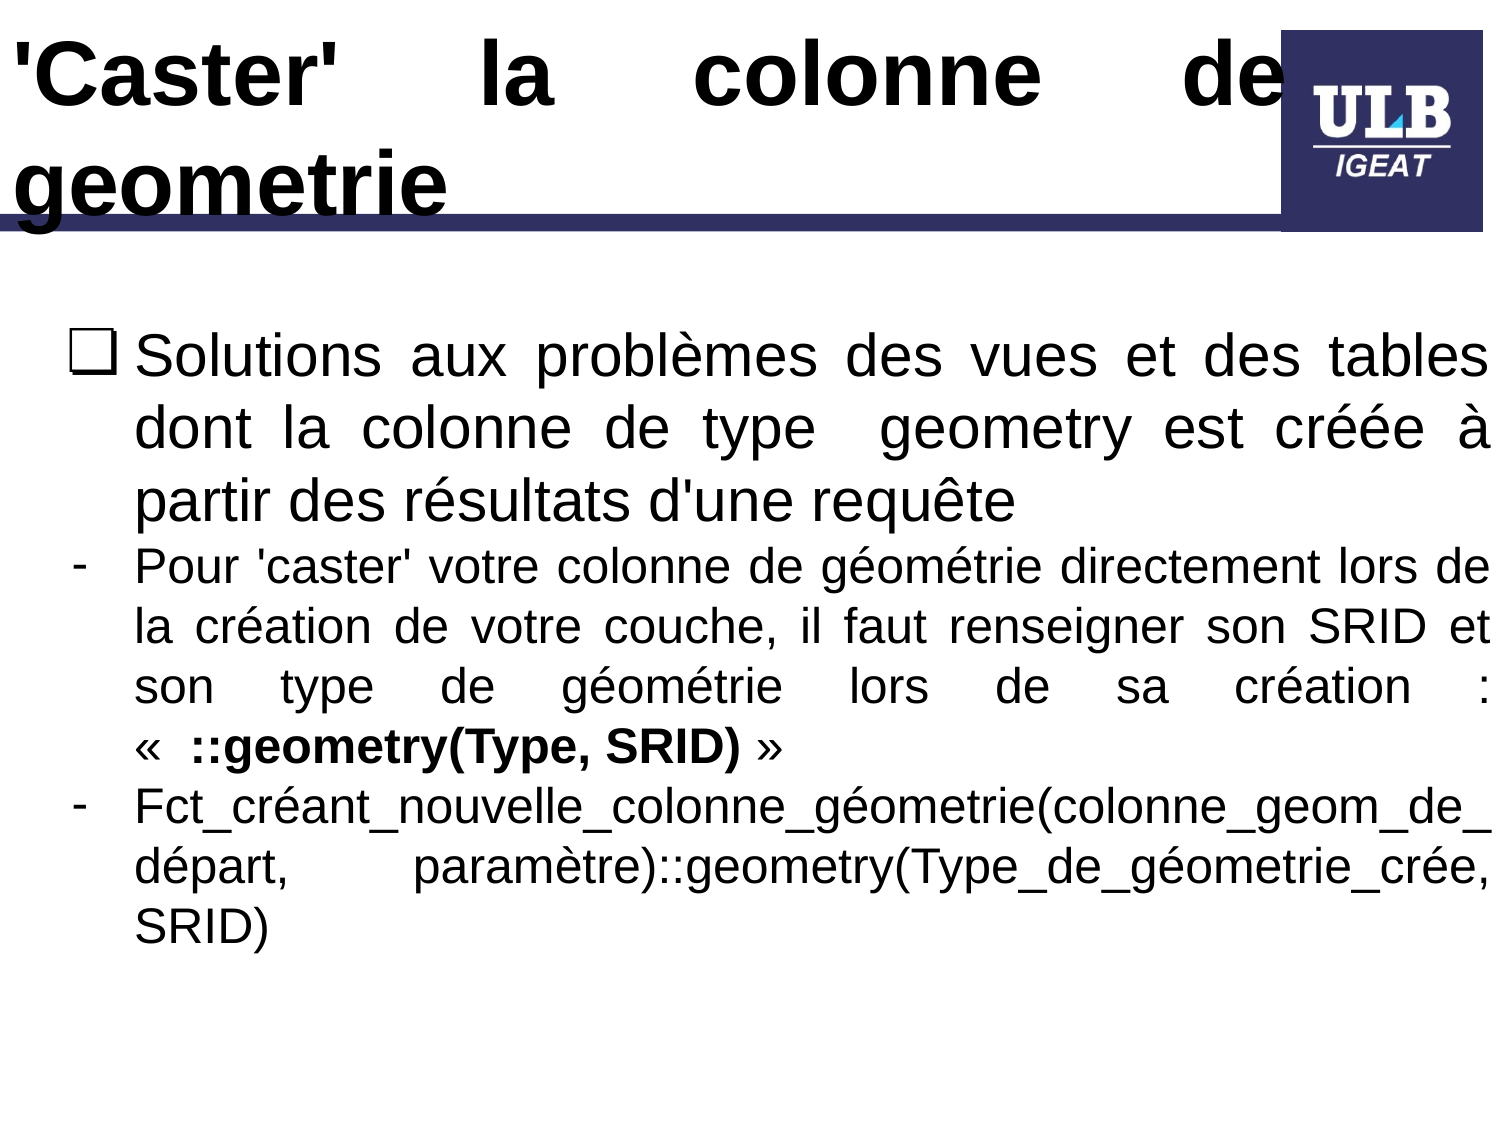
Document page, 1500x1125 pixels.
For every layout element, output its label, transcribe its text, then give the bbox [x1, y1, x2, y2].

title 'Caster' la colonne de geometrie [11, 15, 1290, 233]
picture [1290, 30, 1483, 232]
list Solutions aux problèmes des vues et des tables dont la colonne de type geometry est créée à partir des résultats d'une requête Pour 'caster' votre colonne de géométrie directement lors de la création de votre couche, il faut renseigner son SRID et son type de géométrie lors de sa création : « ::geometry(Type, SRID) » Fct_créant_nouvelle_colonne_géometrie(colonne_geom_de_départ, paramètre)::geometry(Type_de_géometrie_crée, SRID) [59, 263, 1492, 1113]
